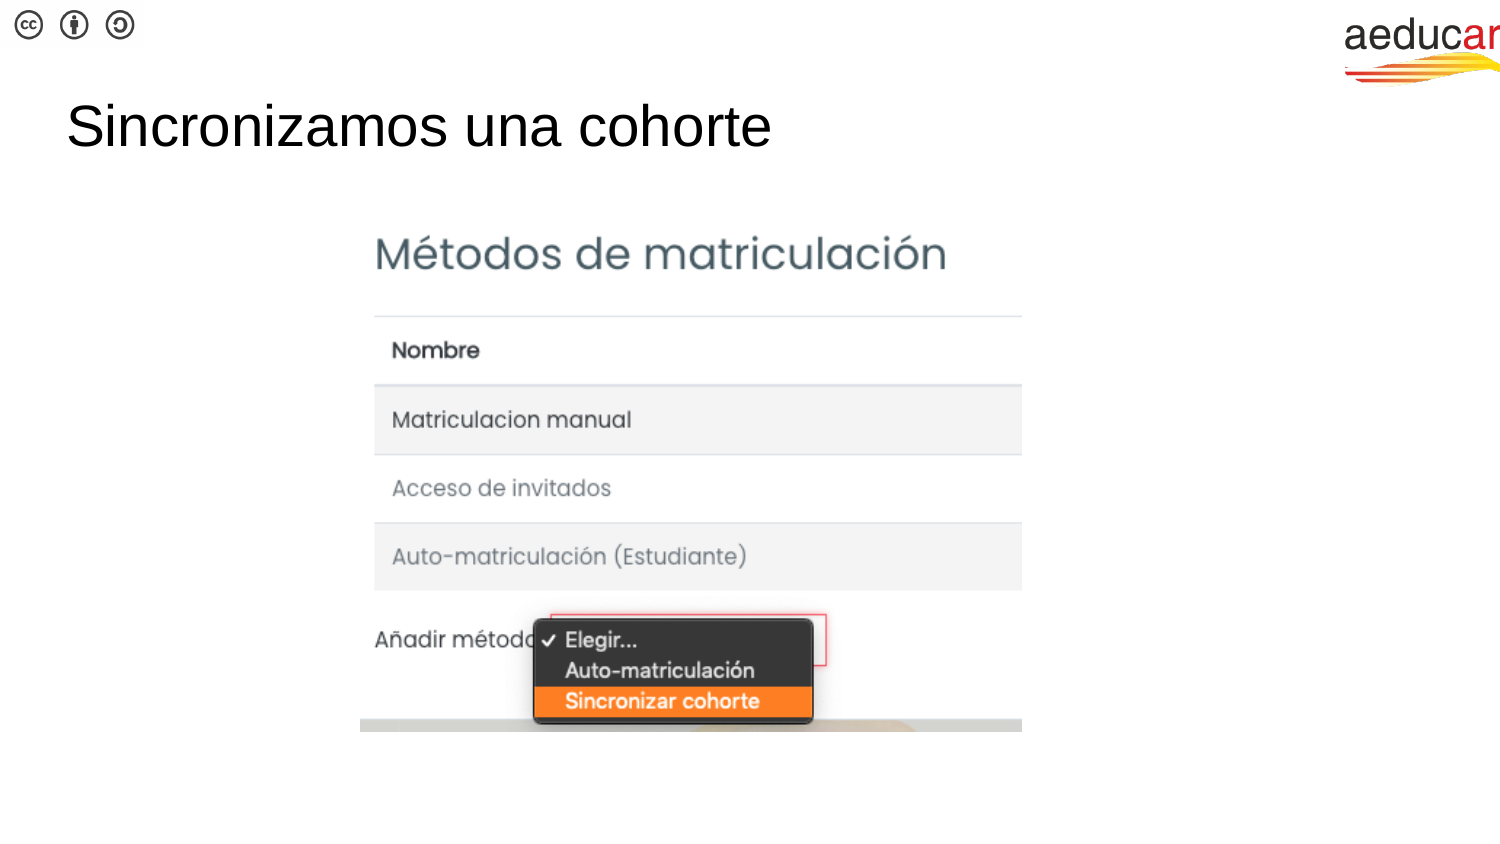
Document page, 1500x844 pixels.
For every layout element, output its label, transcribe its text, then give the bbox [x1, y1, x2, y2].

picture [1344, 0, 1500, 104]
title Sincronizamos una cohorte [51, 72, 1449, 167]
picture [360, 214, 1022, 732]
picture [0, 0, 146, 48]
